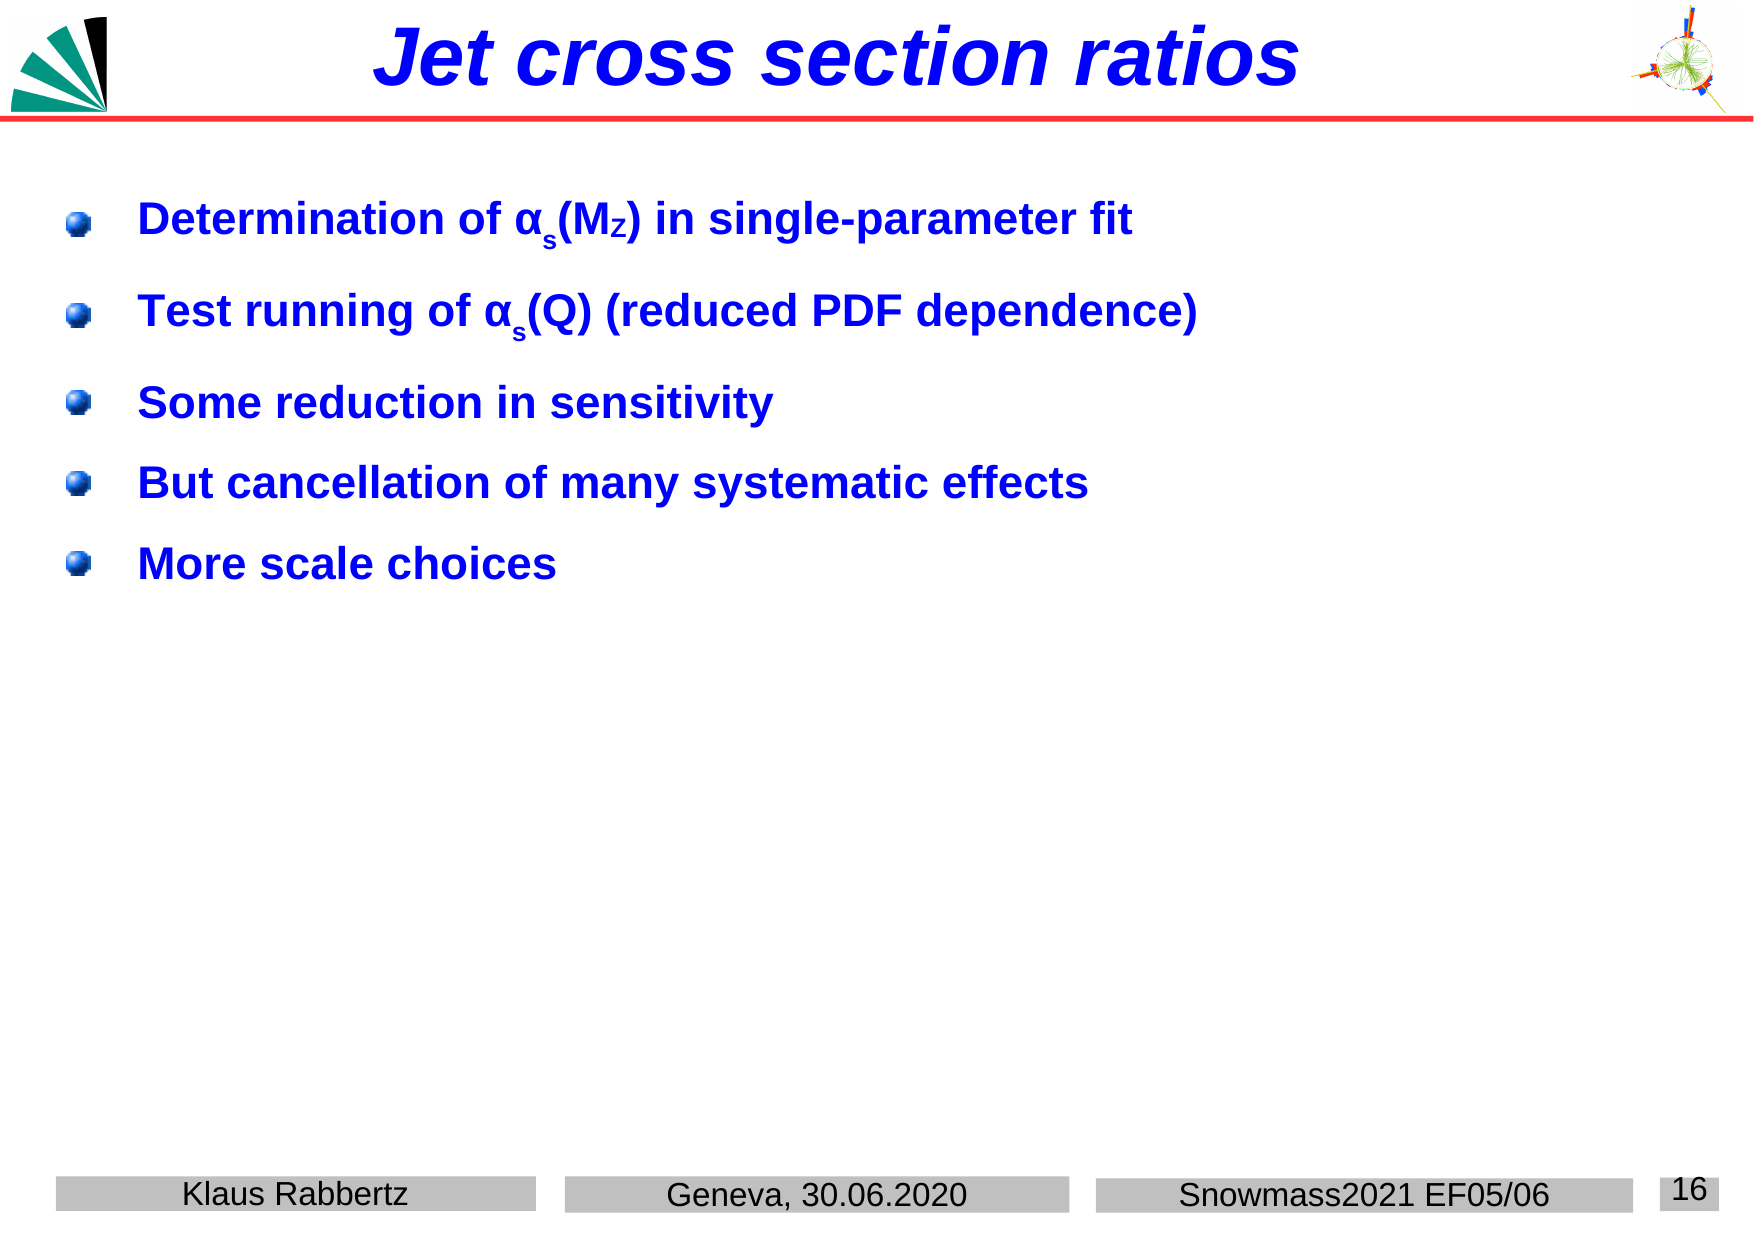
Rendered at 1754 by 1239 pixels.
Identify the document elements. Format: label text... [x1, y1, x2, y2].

title Jet cross section ratios [129, 0, 1545, 114]
picture [11, 17, 107, 113]
picture [1631, 5, 1739, 113]
list Determination of αs(MZ) in single-parameter fit Test running of αs(Q) (reduced PDF dependence) Some reduction in sensitivity But cancellation of many systematic effects More scale choices [54, 193, 1697, 594]
